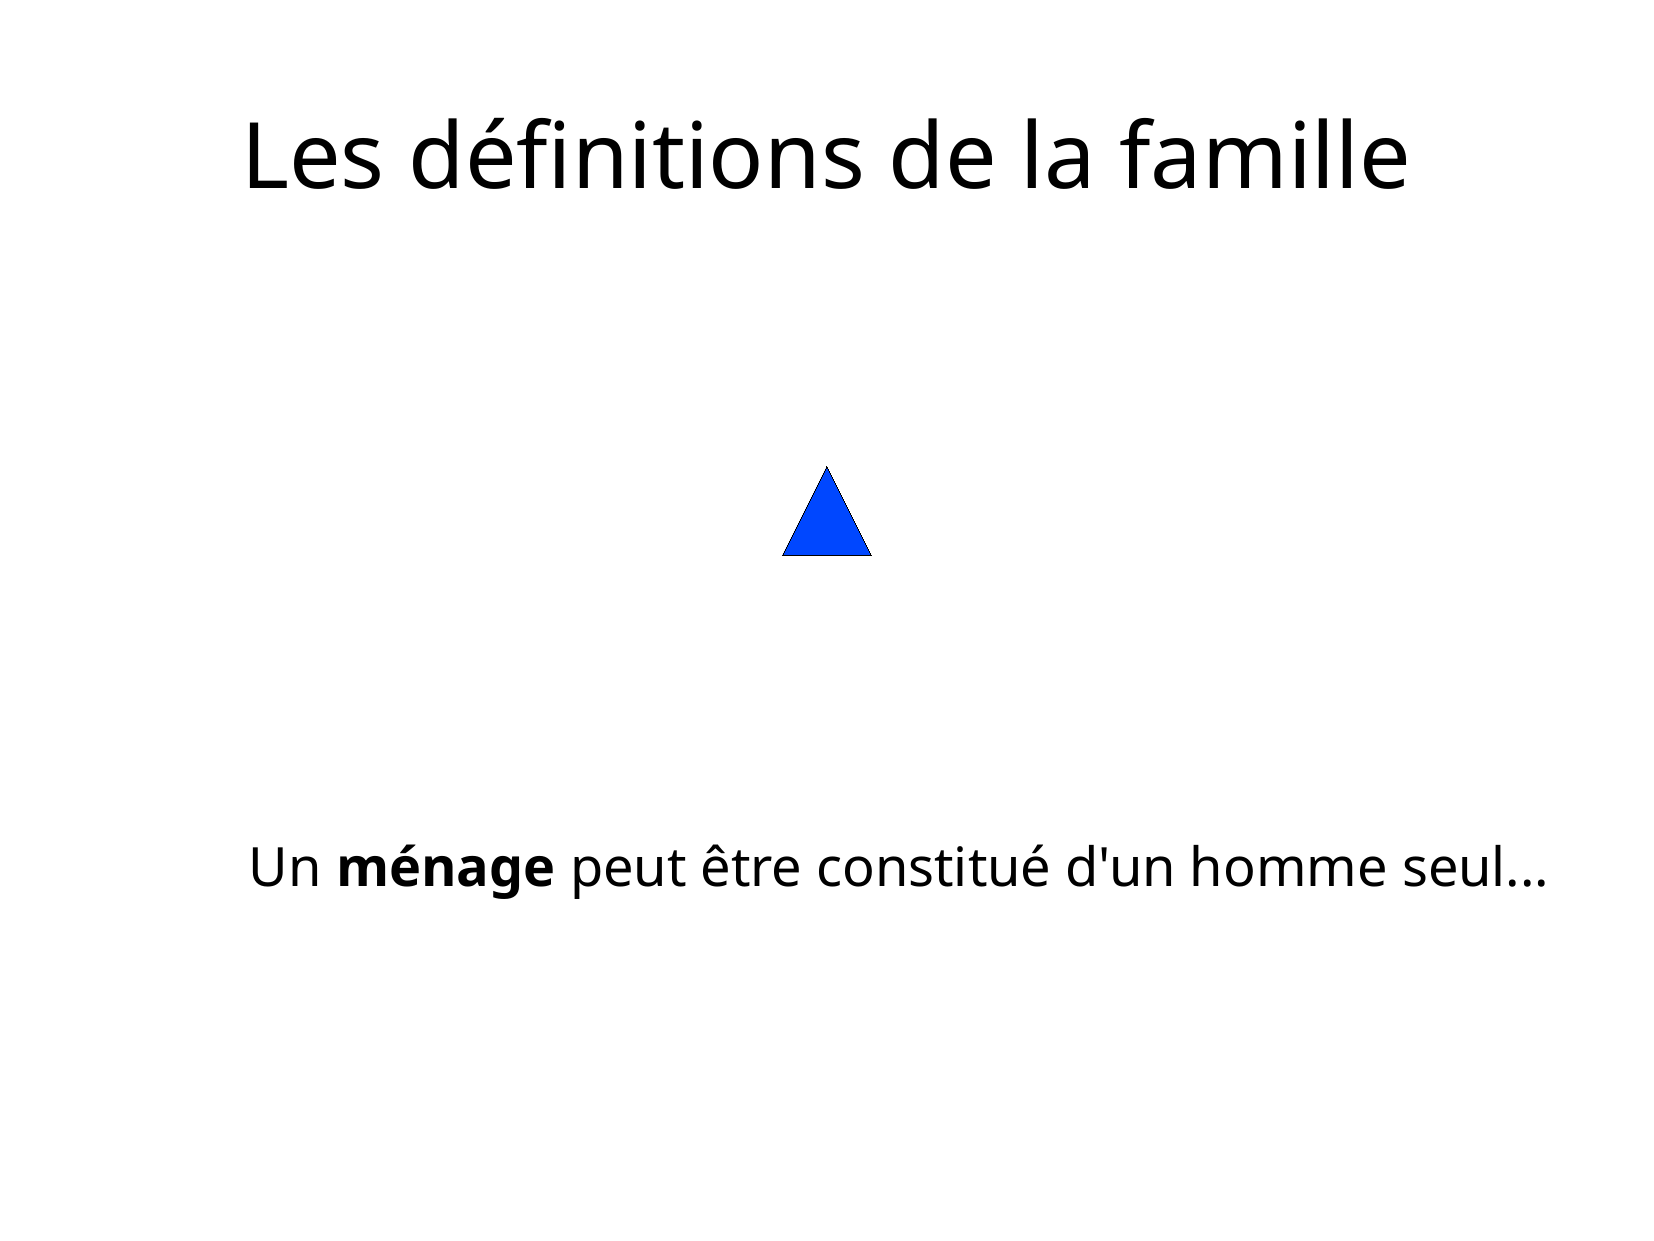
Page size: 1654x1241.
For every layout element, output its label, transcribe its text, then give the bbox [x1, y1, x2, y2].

text_box [782, 466, 872, 556]
text_box Un ménage peut être constitué d'un homme seul... [233, 826, 1420, 905]
title Les définitions de la famille [82, 49, 1571, 257]
